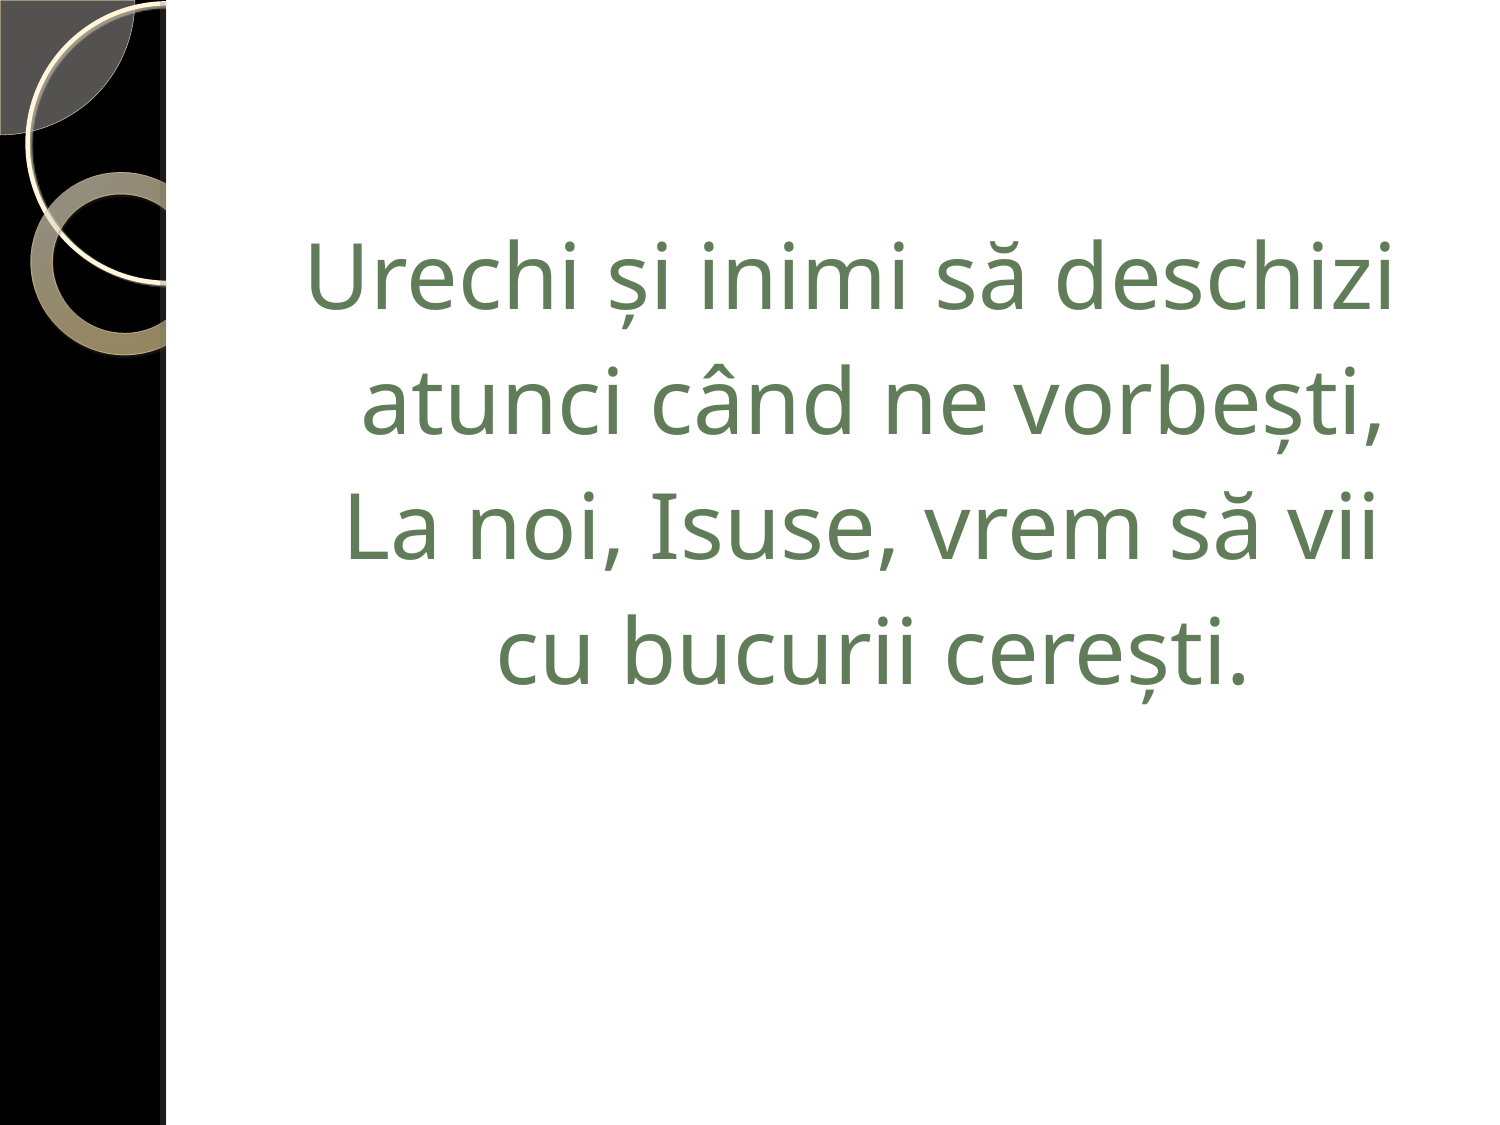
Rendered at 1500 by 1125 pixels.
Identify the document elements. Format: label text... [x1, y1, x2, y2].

title Urechi şi inimi să deschizi atunci când ne vorbeşti, La noi, Isuse, vrem să vii cu bucurii cereşti. [229, 91, 1460, 877]
picture [27, 170, 160, 362]
